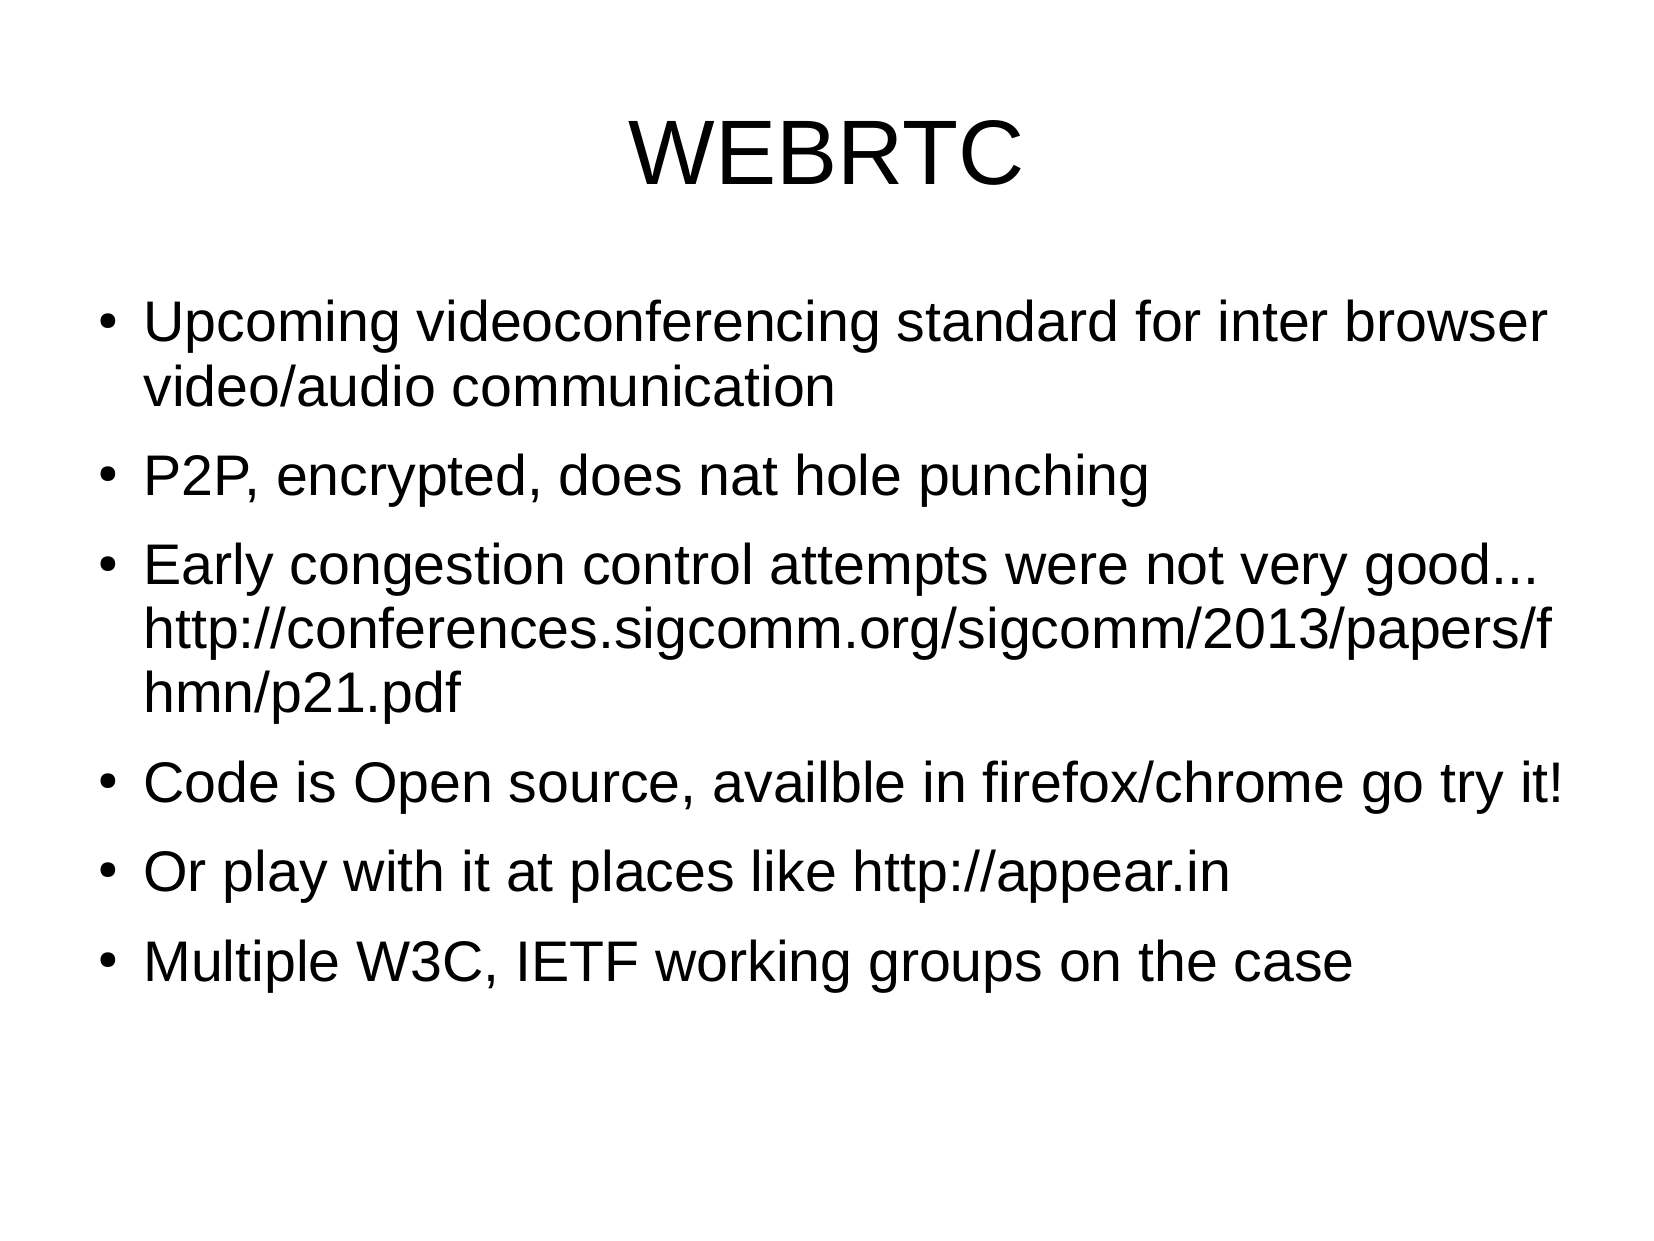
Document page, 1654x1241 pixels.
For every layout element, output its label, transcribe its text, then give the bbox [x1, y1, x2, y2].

title WEBRTC [82, 49, 1571, 257]
list Upcoming videoconferencing standard for inter browser video/audio communication P2P, encrypted, does nat hole punching Early congestion control attempts were not very good... http://conferences.sigcomm.org/sigcomm/2013/papers/fhmn/p21.pdf Code is Open source, availble in firefox/chrome go try it! Or play with it at places like http://appear.in Multiple W3C, IETF working groups on the case [82, 290, 1571, 1010]
